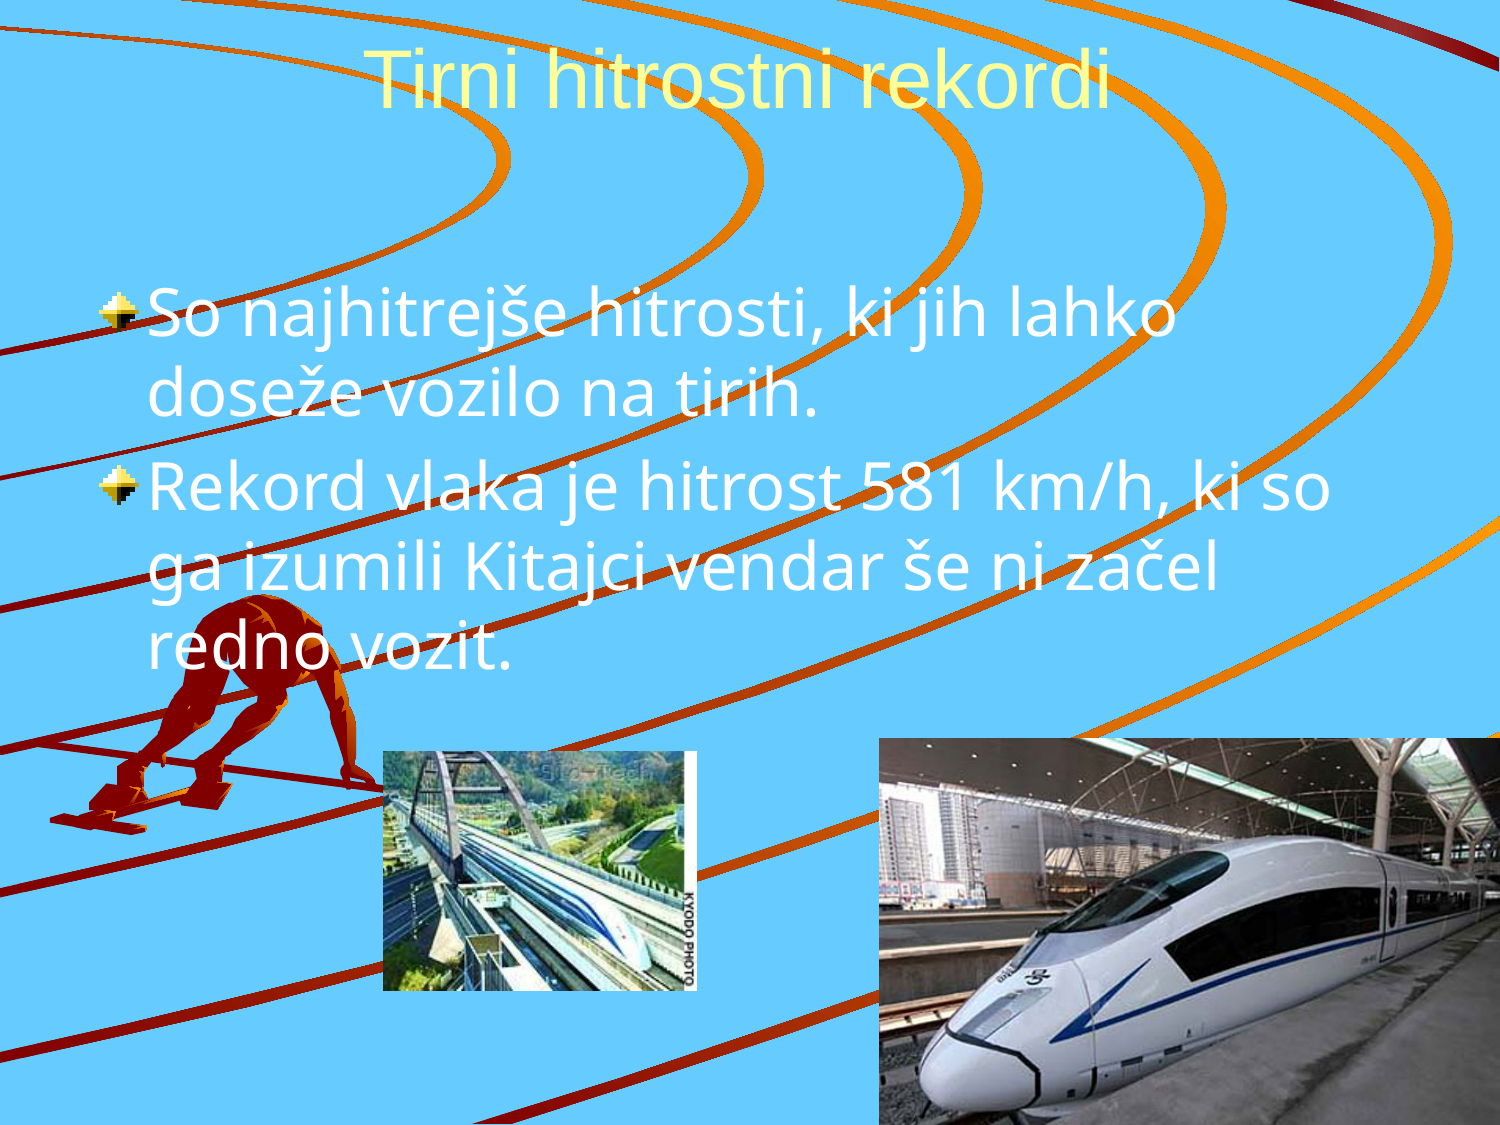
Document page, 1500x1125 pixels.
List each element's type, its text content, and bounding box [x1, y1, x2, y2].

picture [383, 751, 697, 991]
picture [879, 738, 1500, 1125]
list So najhitrejše hitrosti, ki jih lahko doseže vozilo na tirih. Rekord vlaka je hitrost 581 km/h, ki so ga izumili Kitajci vendar še ni začel redno vozit. [75, 262, 1425, 1006]
title Tirni hitrostni rekordi [75, 26, 1425, 233]
